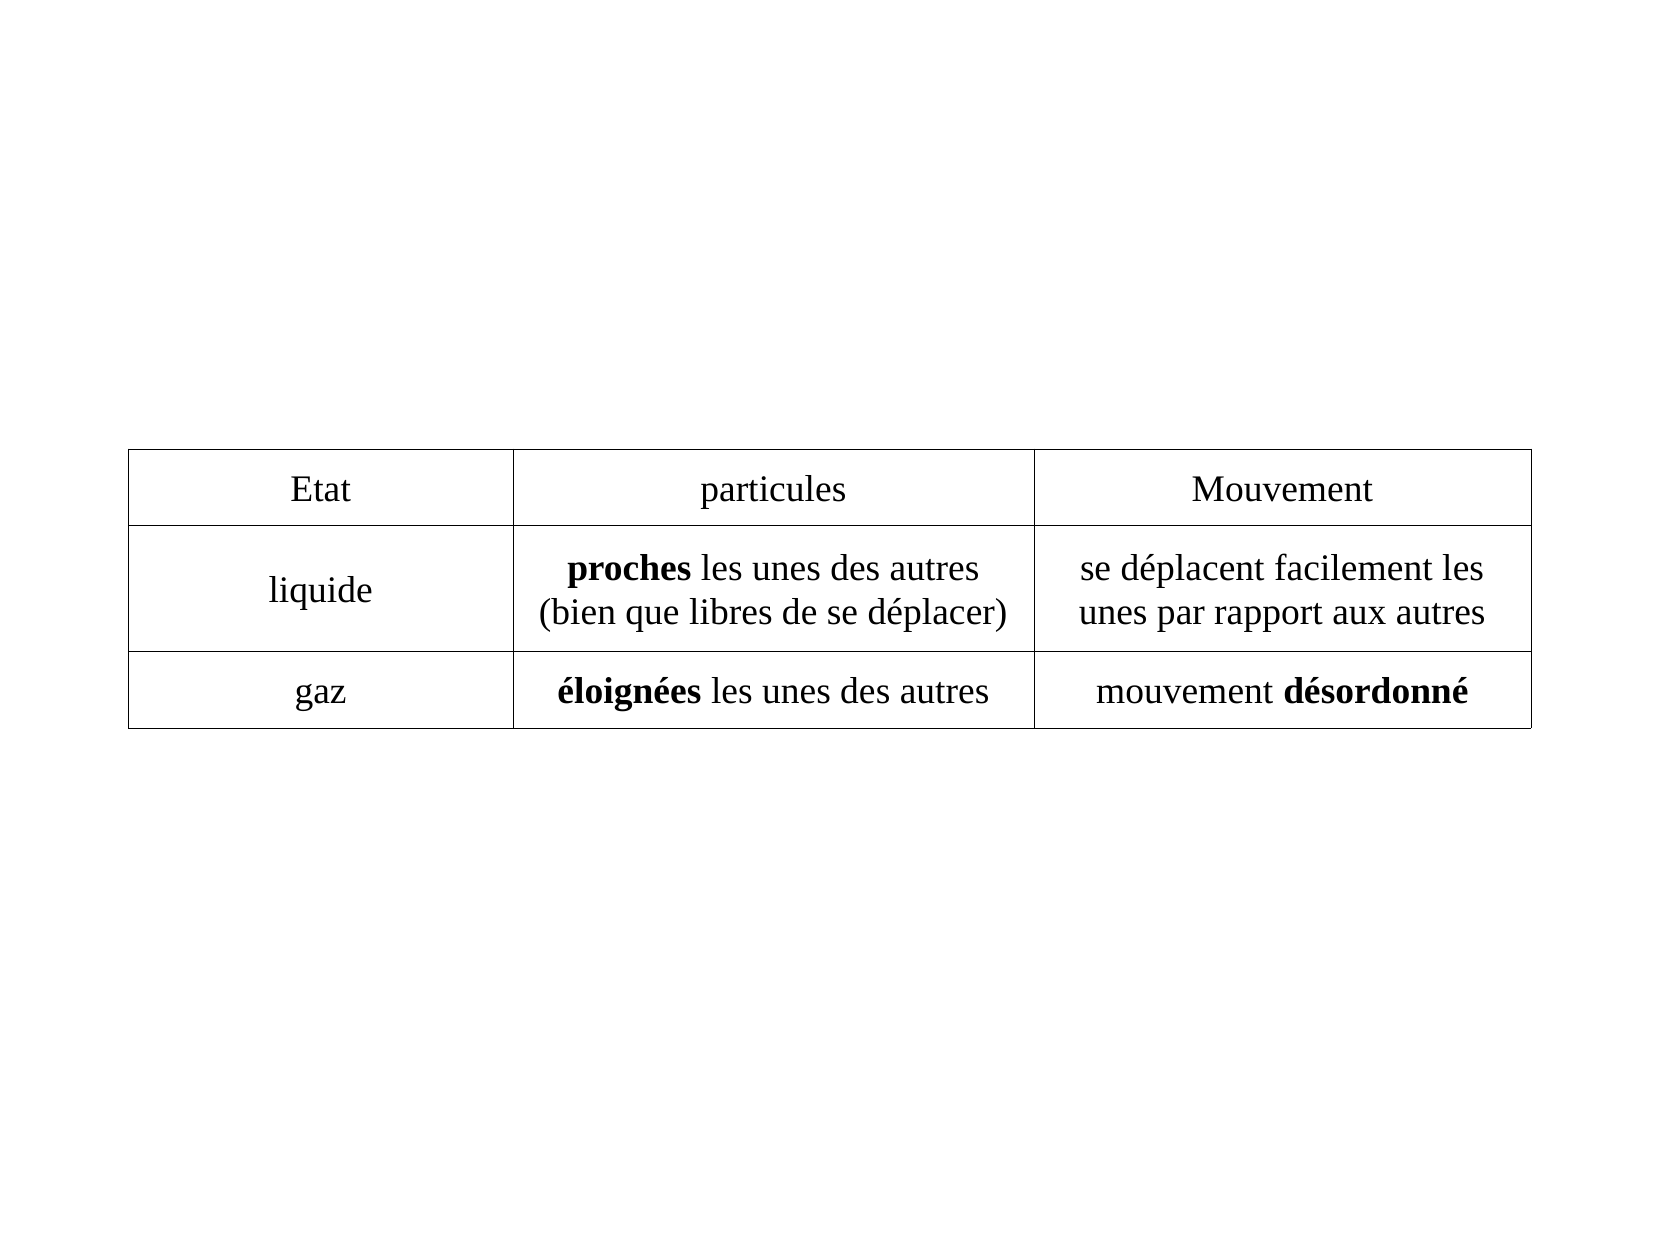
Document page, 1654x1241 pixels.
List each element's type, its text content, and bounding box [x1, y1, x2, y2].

table_header Etat [129, 450, 513, 525]
table_cell proches les unes des autres (bien que libres de se déplacer) [514, 526, 1034, 651]
table_cell gaz [129, 652, 513, 728]
table_header particules [514, 450, 1034, 525]
table_cell mouvement désordonné [1035, 652, 1531, 728]
table_cell éloignées les unes des autres [514, 652, 1034, 728]
table_cell liquide [129, 526, 513, 651]
table_cell se déplacent facilement les unes par rapport aux autres [1035, 526, 1531, 651]
table_header Mouvement [1035, 450, 1531, 525]
